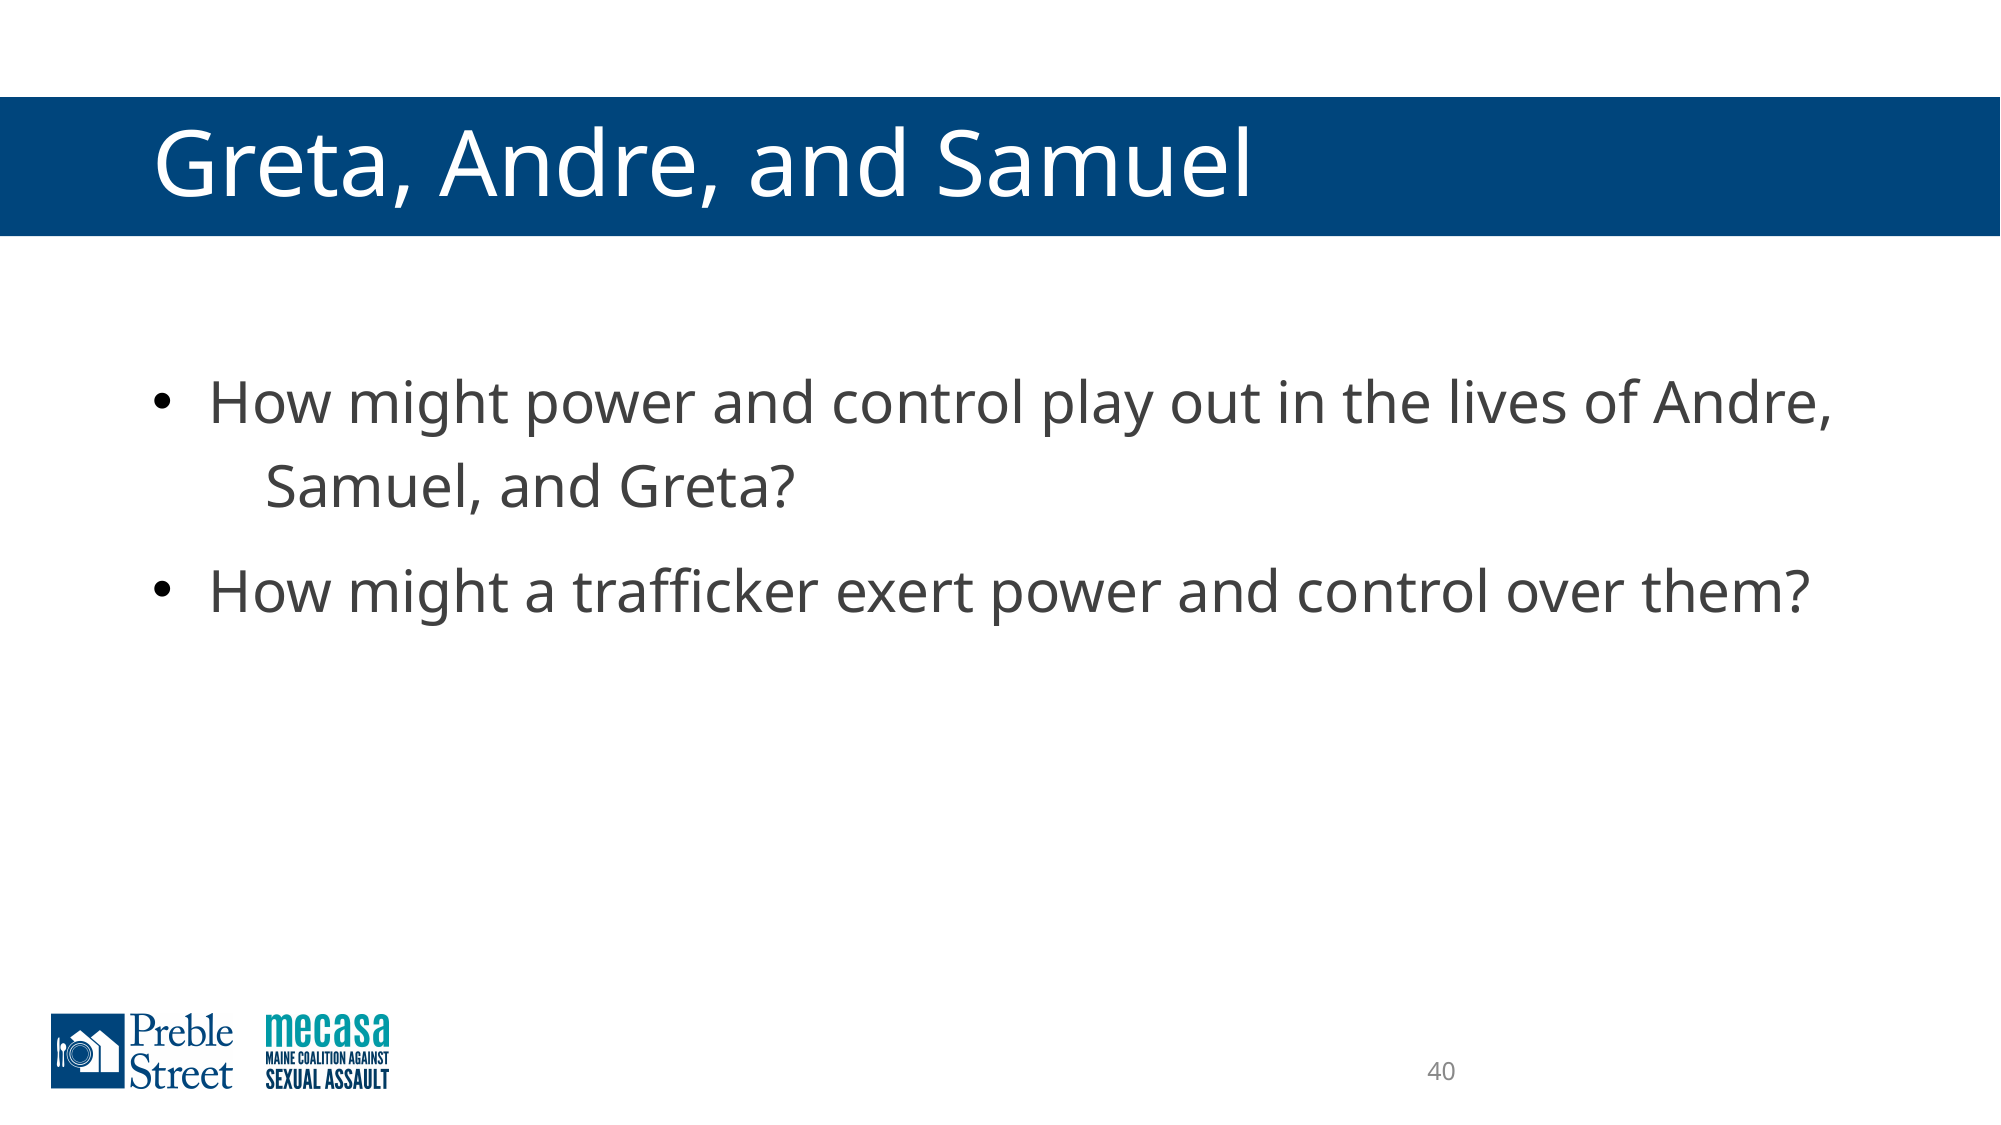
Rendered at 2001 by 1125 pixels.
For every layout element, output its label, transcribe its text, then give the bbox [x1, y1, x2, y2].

list How might power and control play out in the lives of Andre, Samuel, and Greta? How might a trafficker exert power and control over them? [137, 343, 1863, 826]
title Greta, Andre, and Samuel [137, 57, 1863, 276]
slide_number 40 [1412, 1042, 1863, 1103]
